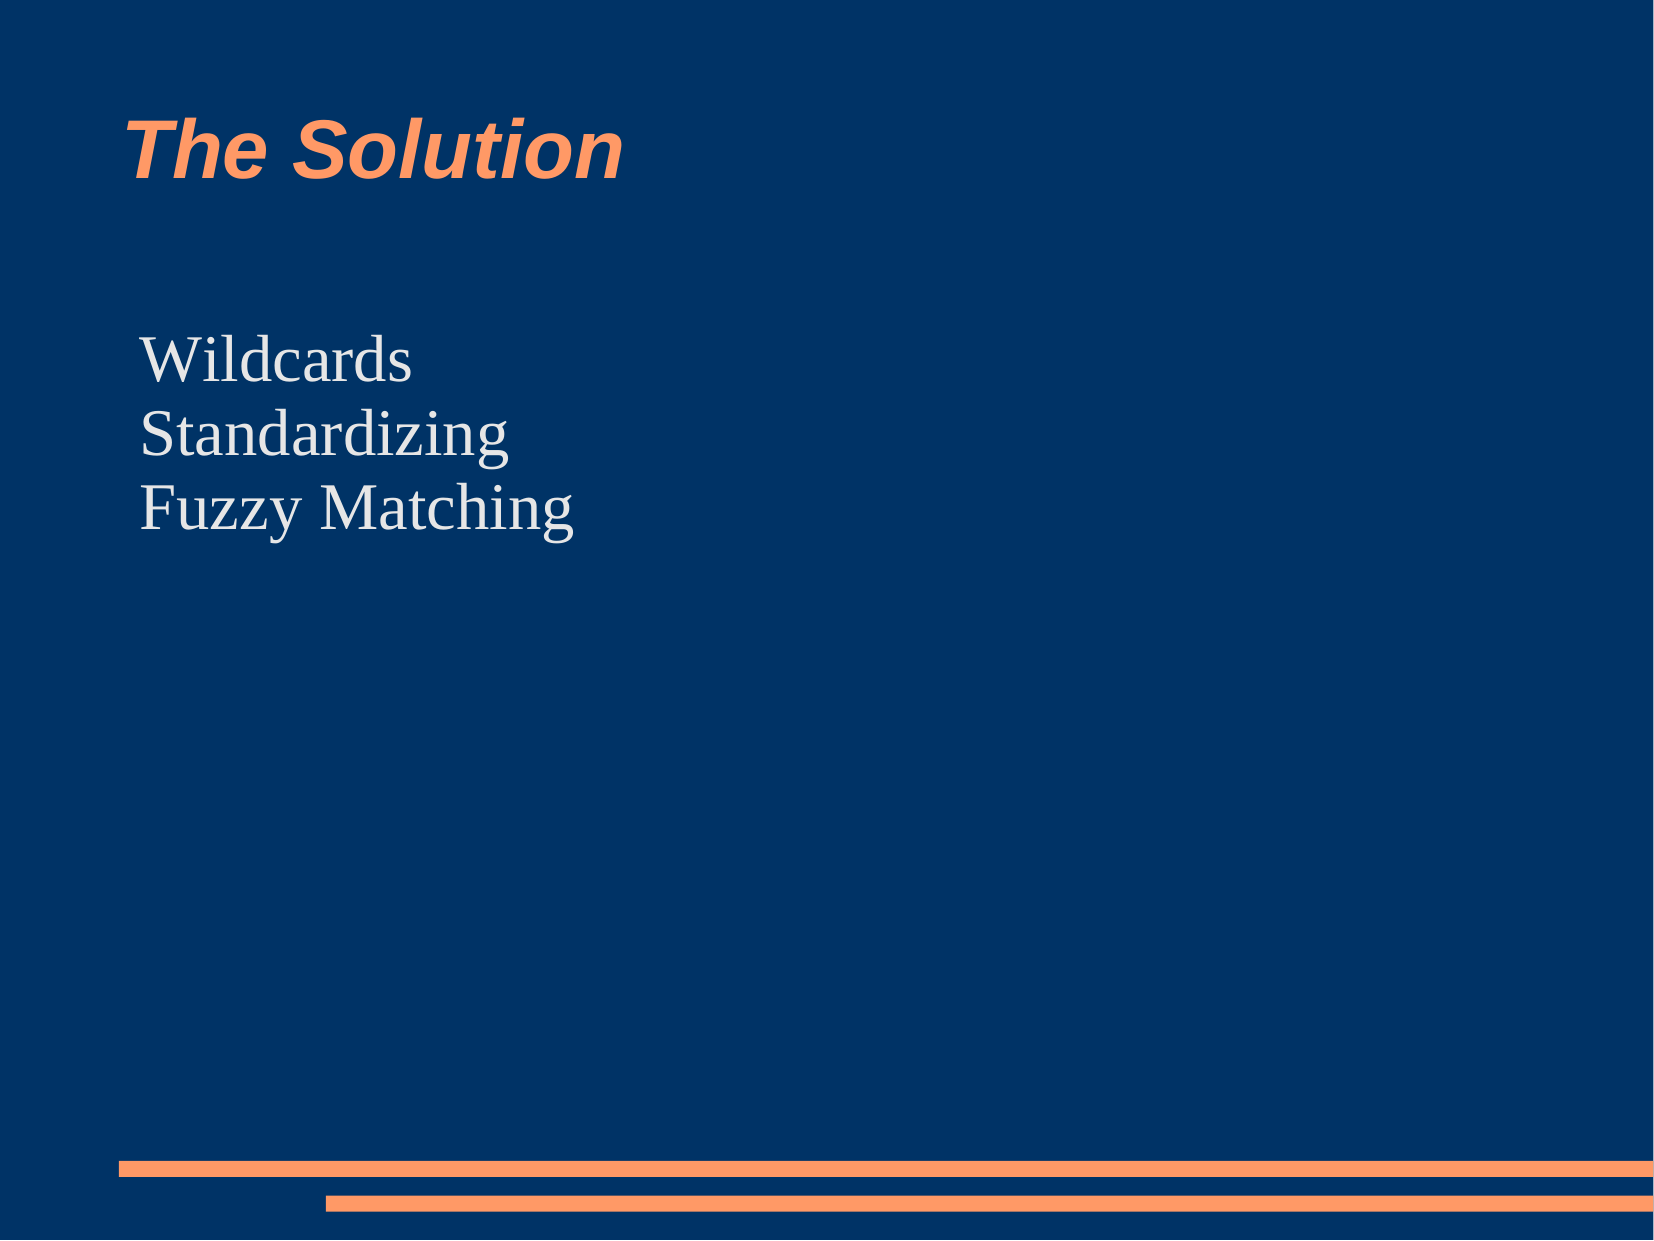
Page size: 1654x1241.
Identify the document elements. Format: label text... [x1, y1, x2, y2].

title The Solution [121, 46, 1534, 254]
list Wildcards Standardizing Fuzzy Matching [121, 322, 1561, 1133]
